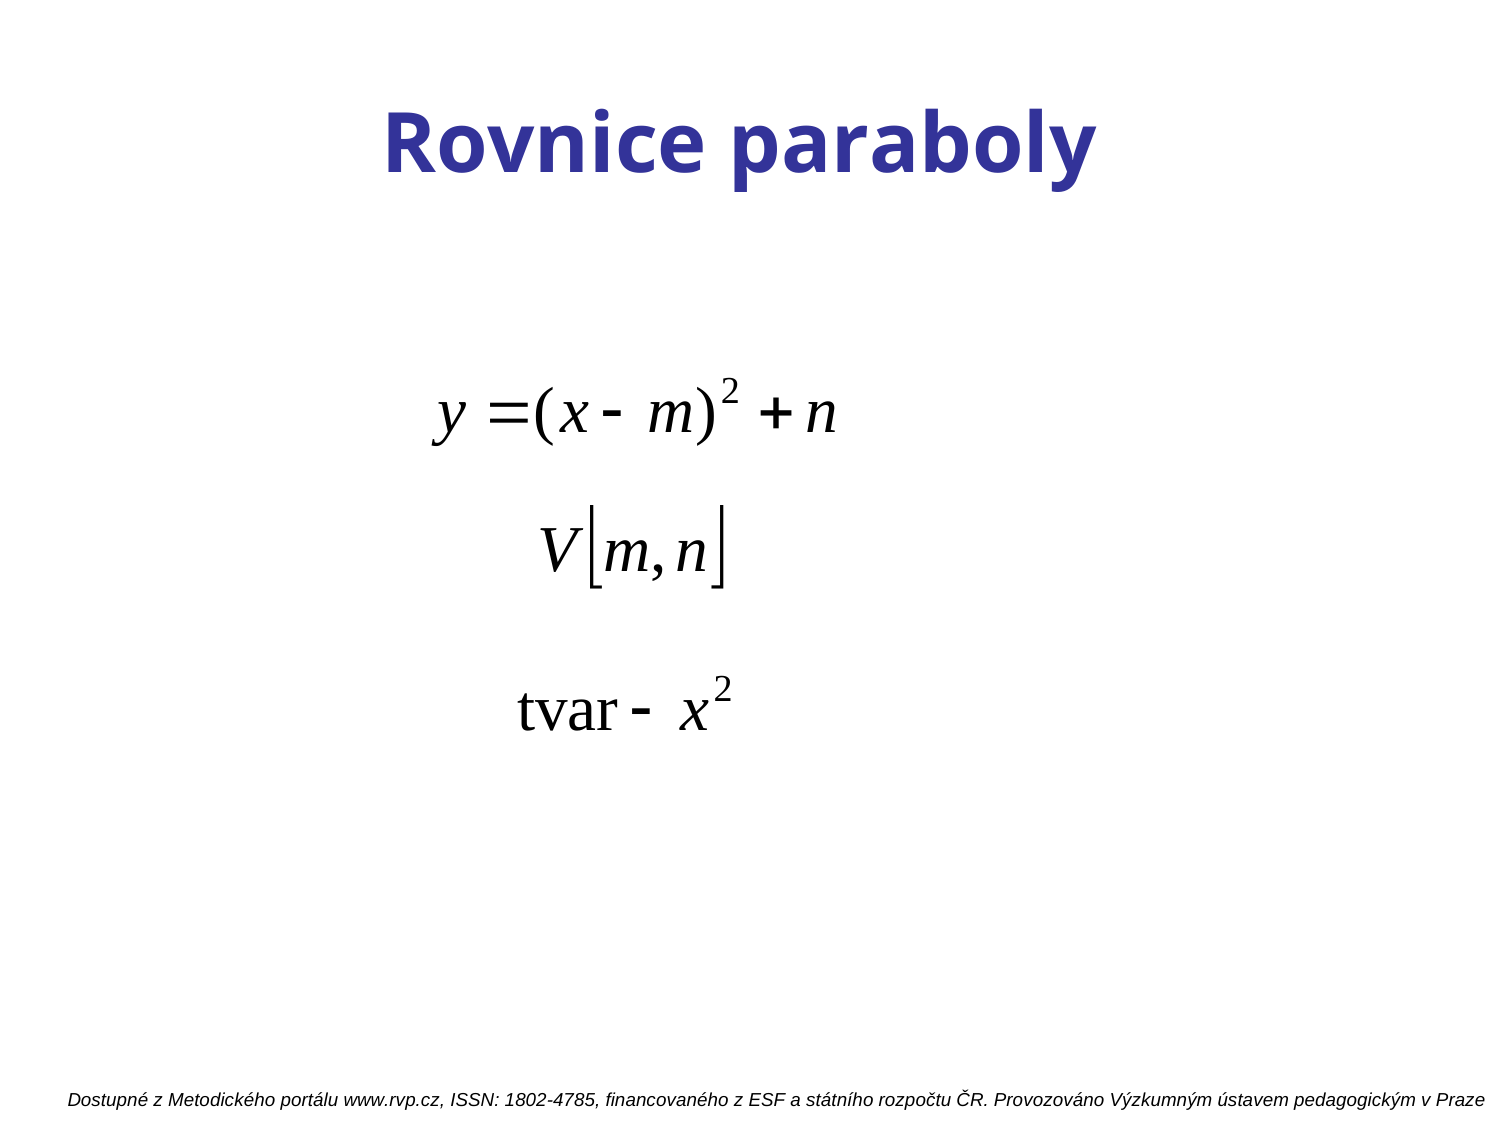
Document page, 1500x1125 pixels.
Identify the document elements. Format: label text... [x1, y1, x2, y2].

chart [533, 505, 735, 599]
chart [506, 659, 746, 747]
chart [421, 361, 852, 460]
text_box Dostupné z Metodického portálu www.rvp.cz, ISSN: 1802-4785, financovaného z ESF a státního rozpočtu ČR. Provozováno Výzkumným ústavem pedagogickým v Praze [52, 1080, 1500, 1118]
text_box Rovnice paraboly [75, 45, 1426, 233]
